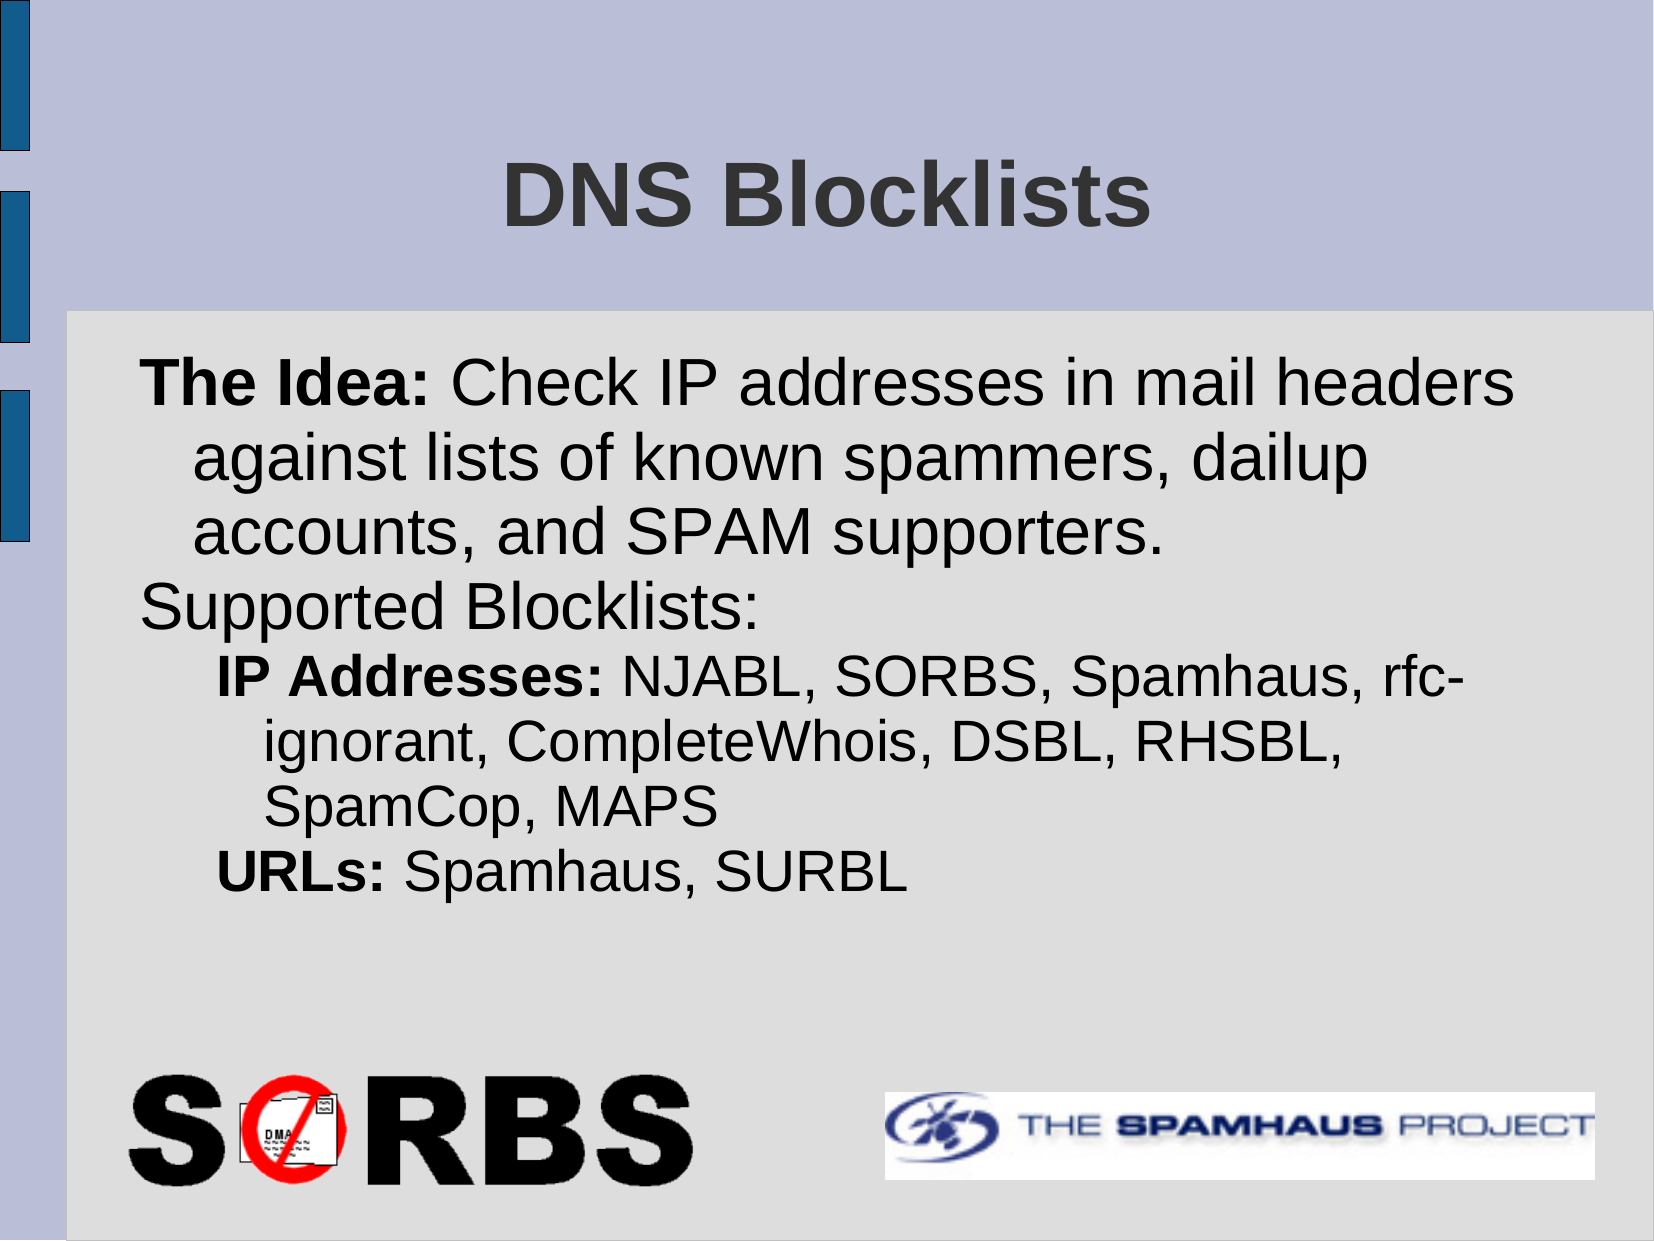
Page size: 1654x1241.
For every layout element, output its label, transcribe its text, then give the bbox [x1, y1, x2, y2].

picture [119, 1062, 709, 1198]
list The Idea: Check IP addresses in mail headers against lists of known spammers, dailup accounts, and SPAM supporters. Supported Blocklists: IP Addresses: NJABL, SORBS, Spamhaus, rfc-ignorant, CompleteWhois, DSBL, RHSBL, SpamCop, MAPS URLs: Spamhaus, SURBL [121, 344, 1534, 1127]
picture [885, 1092, 1595, 1180]
title DNS Blocklists [121, 91, 1534, 299]
